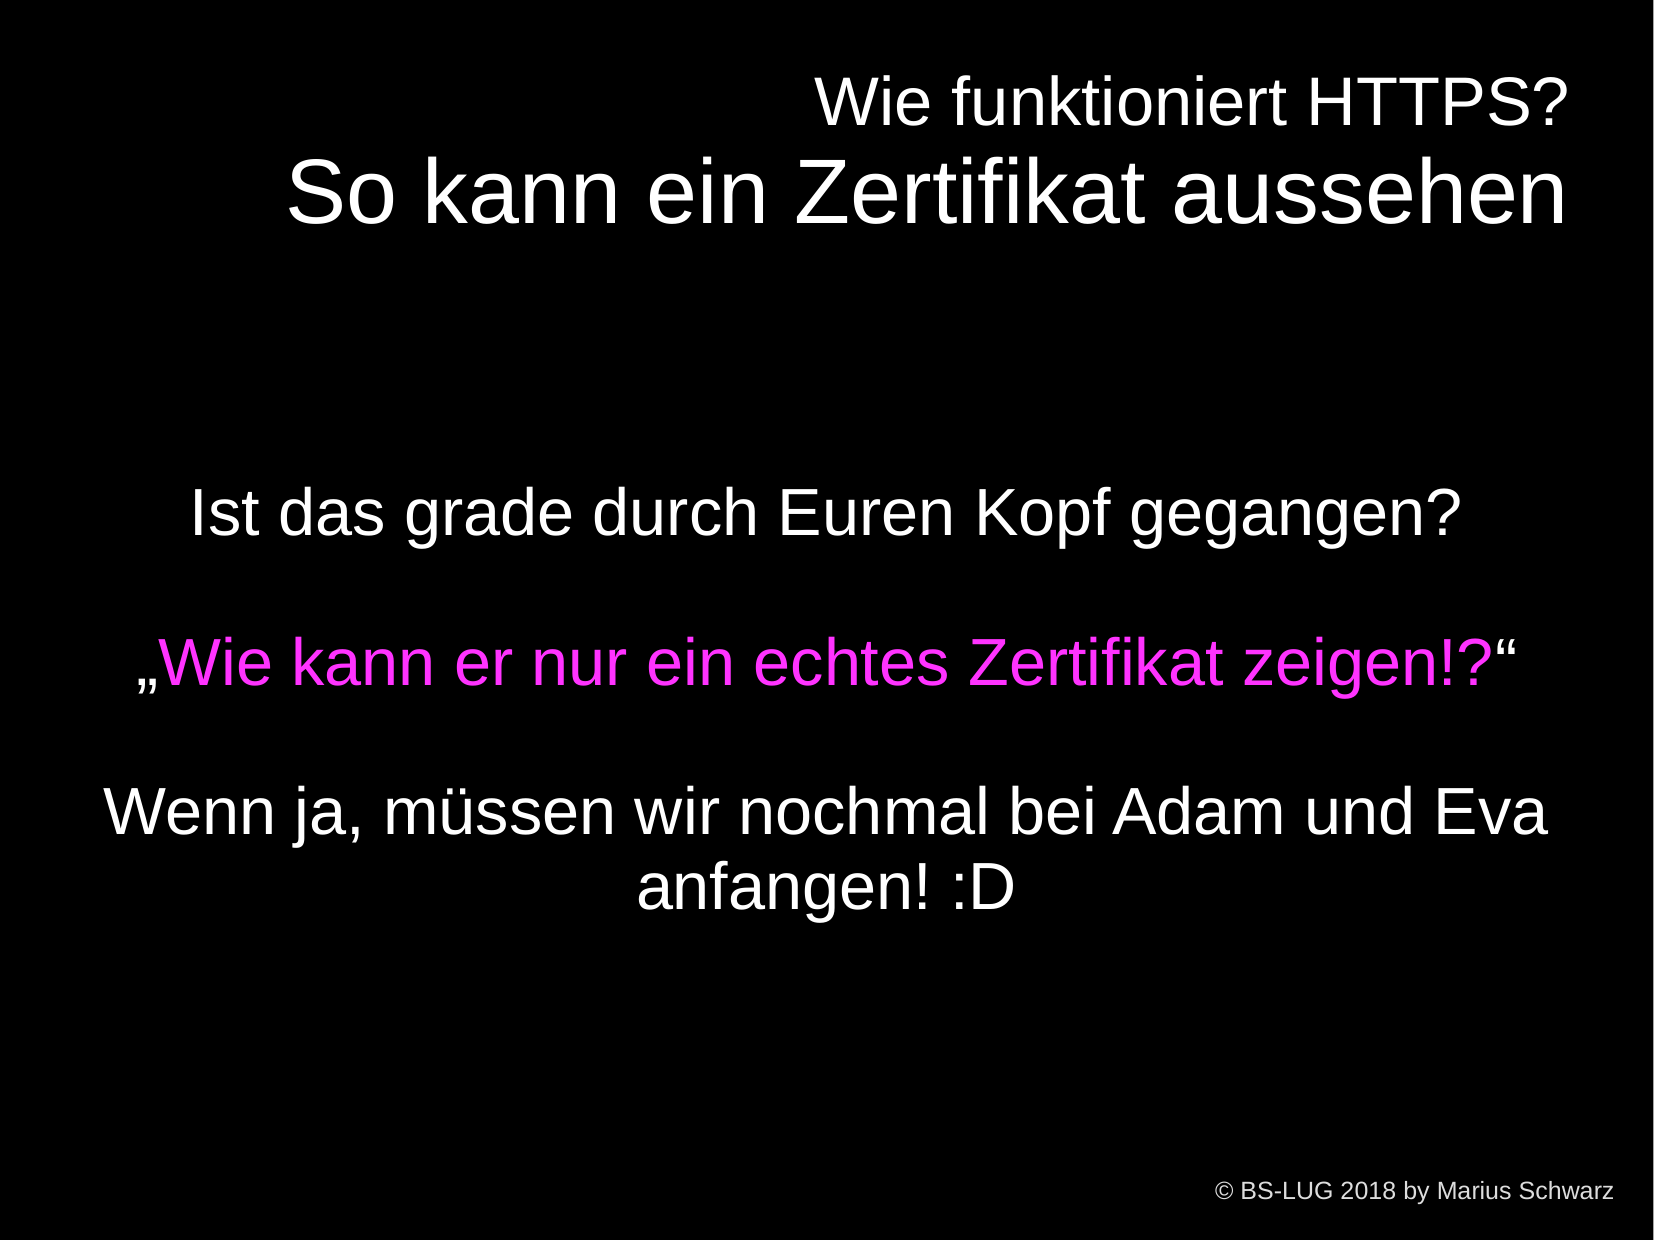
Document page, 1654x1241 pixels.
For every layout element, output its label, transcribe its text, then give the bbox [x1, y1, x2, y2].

title Wie funktioniert HTTPS? So kann ein Zertifikat aussehen [82, 49, 1571, 257]
subtitle Ist das grade durch Euren Kopf gegangen? „Wie kann er nur ein echtes Zertifikat zeigen!?“ Wenn ja, müssen wir nochmal bei Adam und Eva anfangen! :D [82, 290, 1571, 1109]
text_box © BS-LUG 2018 by Marius Schwarz [1133, 1169, 1630, 1213]
